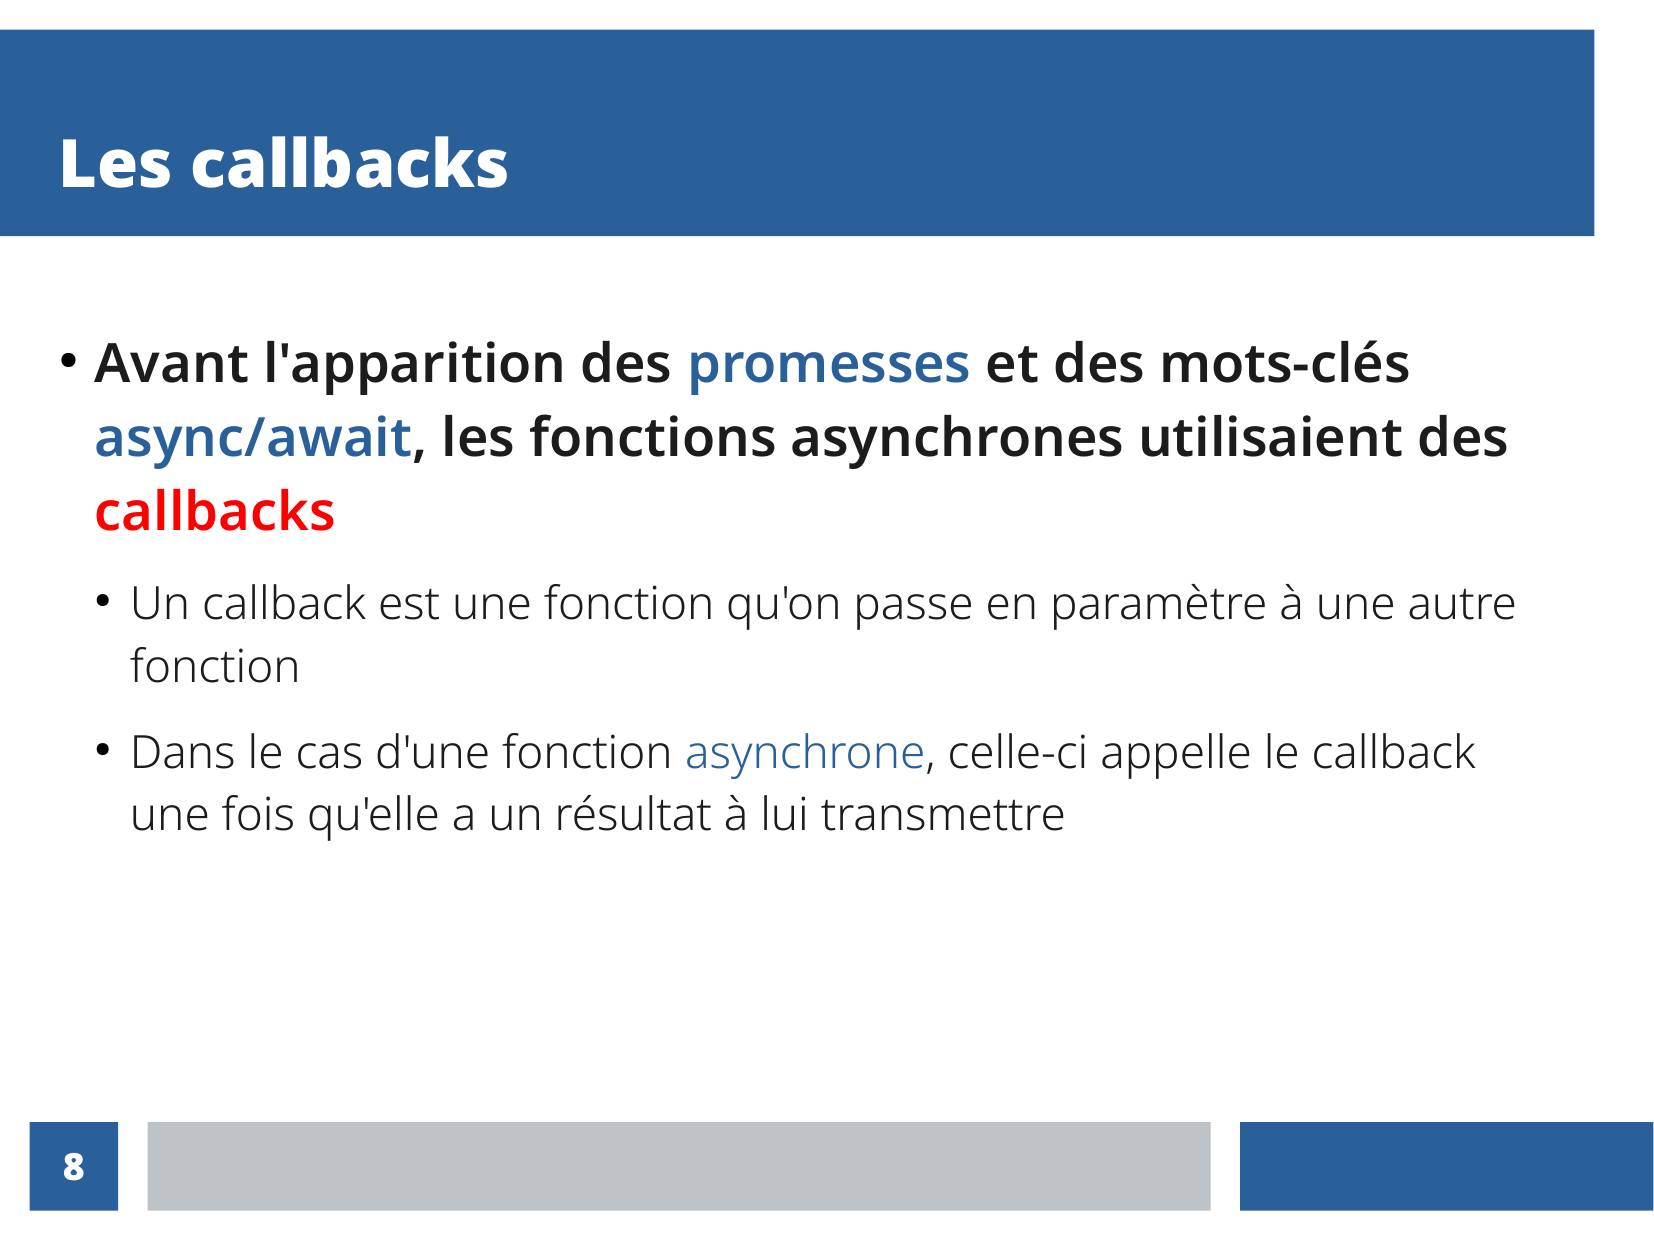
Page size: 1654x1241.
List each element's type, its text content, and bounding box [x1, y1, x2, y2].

list Avant l'apparition des promesses et des mots-clés async/await, les fonctions asynchrones utilisaient des callbacks Un callback est une fonction qu'on passe en paramètre à une autre fonction Dans le cas d'une fonction asynchrone, celle-ci appelle le callback une fois qu'elle a un résultat à lui transmettre [59, 324, 1565, 1093]
title Les callbacks [59, 59, 1595, 207]
